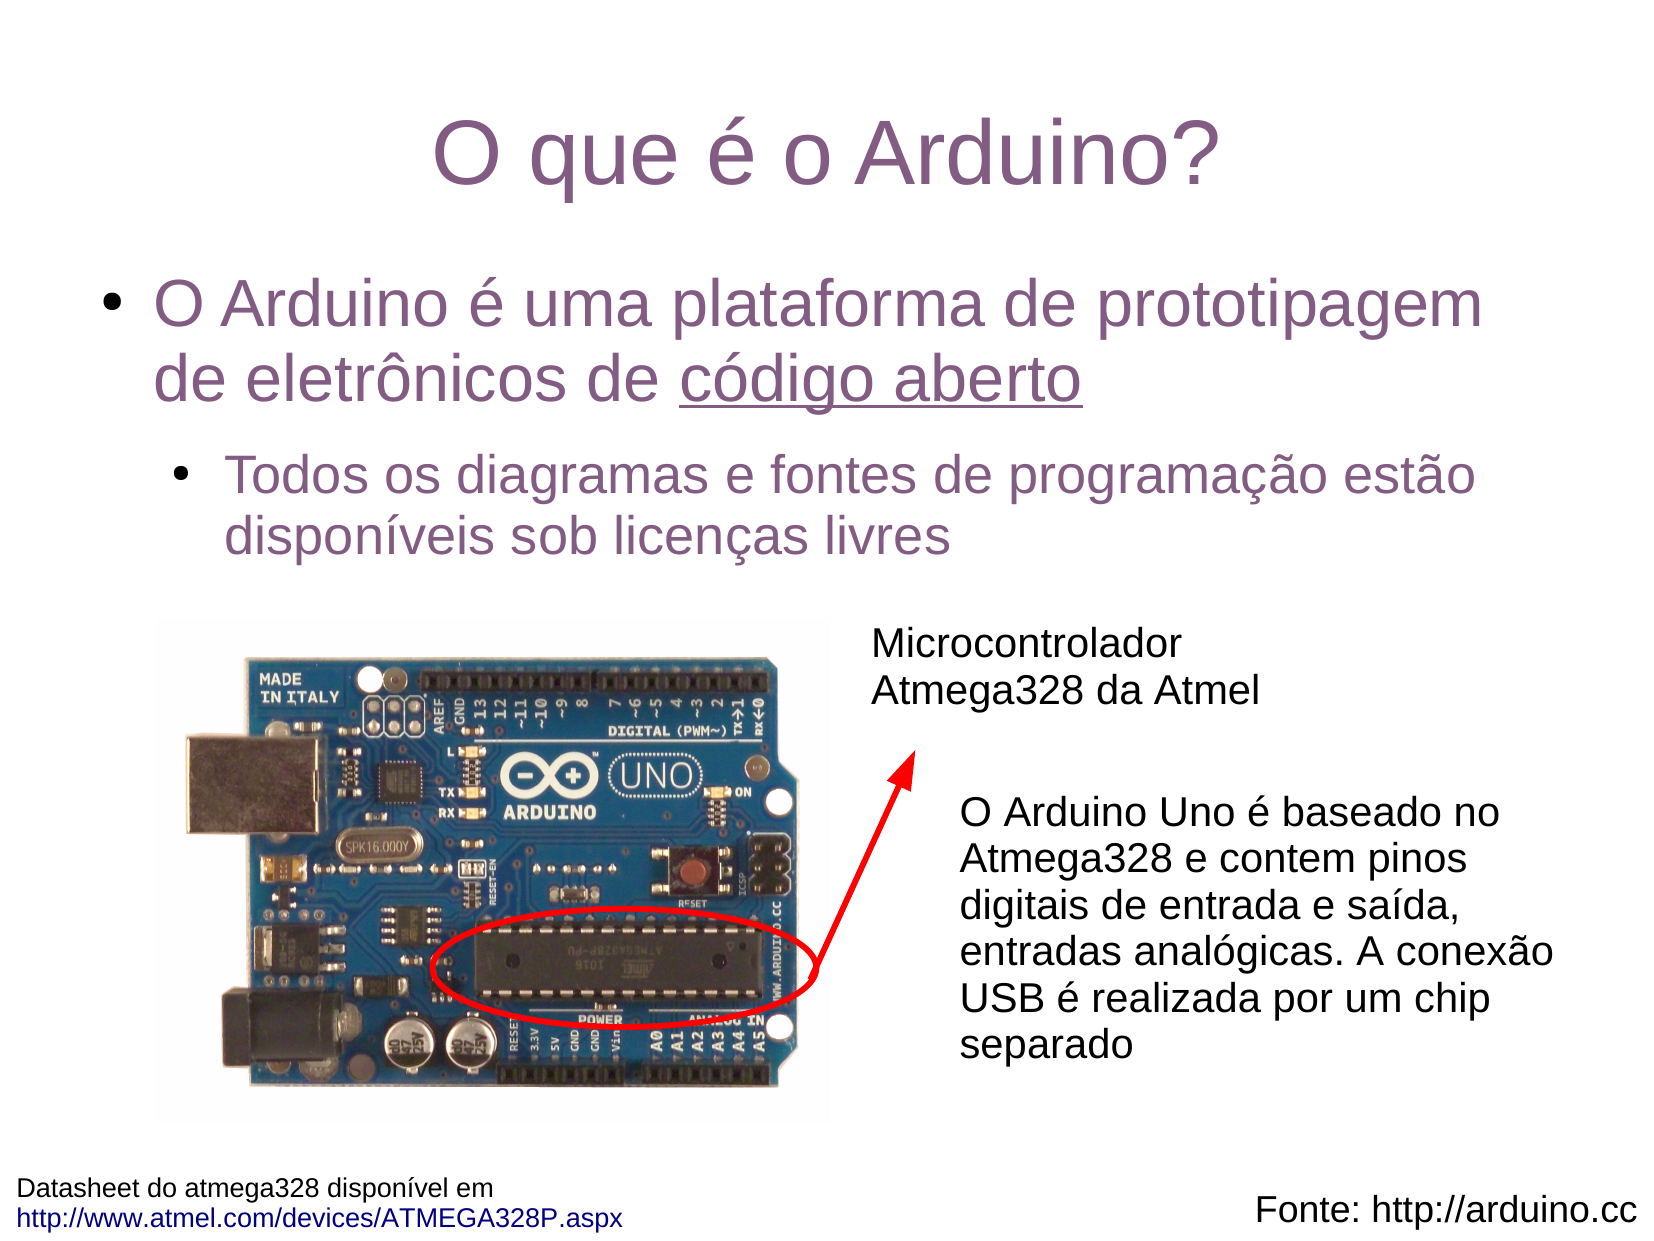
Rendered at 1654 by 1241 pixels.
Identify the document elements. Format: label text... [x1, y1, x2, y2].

text_box Datasheet do atmega328 disponível em http://www.atmel.com/devices/ATMEGA328P.aspx [1, 1165, 870, 1241]
title O que é o Arduino? [82, 49, 1571, 257]
text_box Microcontrolador Atmega328 da Atmel [856, 612, 1359, 721]
list O Arduino é uma plataforma de prototipagem de eletrônicos de código aberto Todos os diagramas e fontes de programação estão disponíveis sob licenças livres [82, 265, 1571, 888]
picture [436, 912, 813, 1023]
picture [155, 618, 829, 1122]
text_box Fonte: http://arduino.cc [1240, 1181, 1654, 1238]
text_box O Arduino Uno é baseado no Atmega328 e contem pinos digitais de entrada e saída, entradas analógicas. A conexão USB é realizada por um chip separado [944, 781, 1595, 1075]
